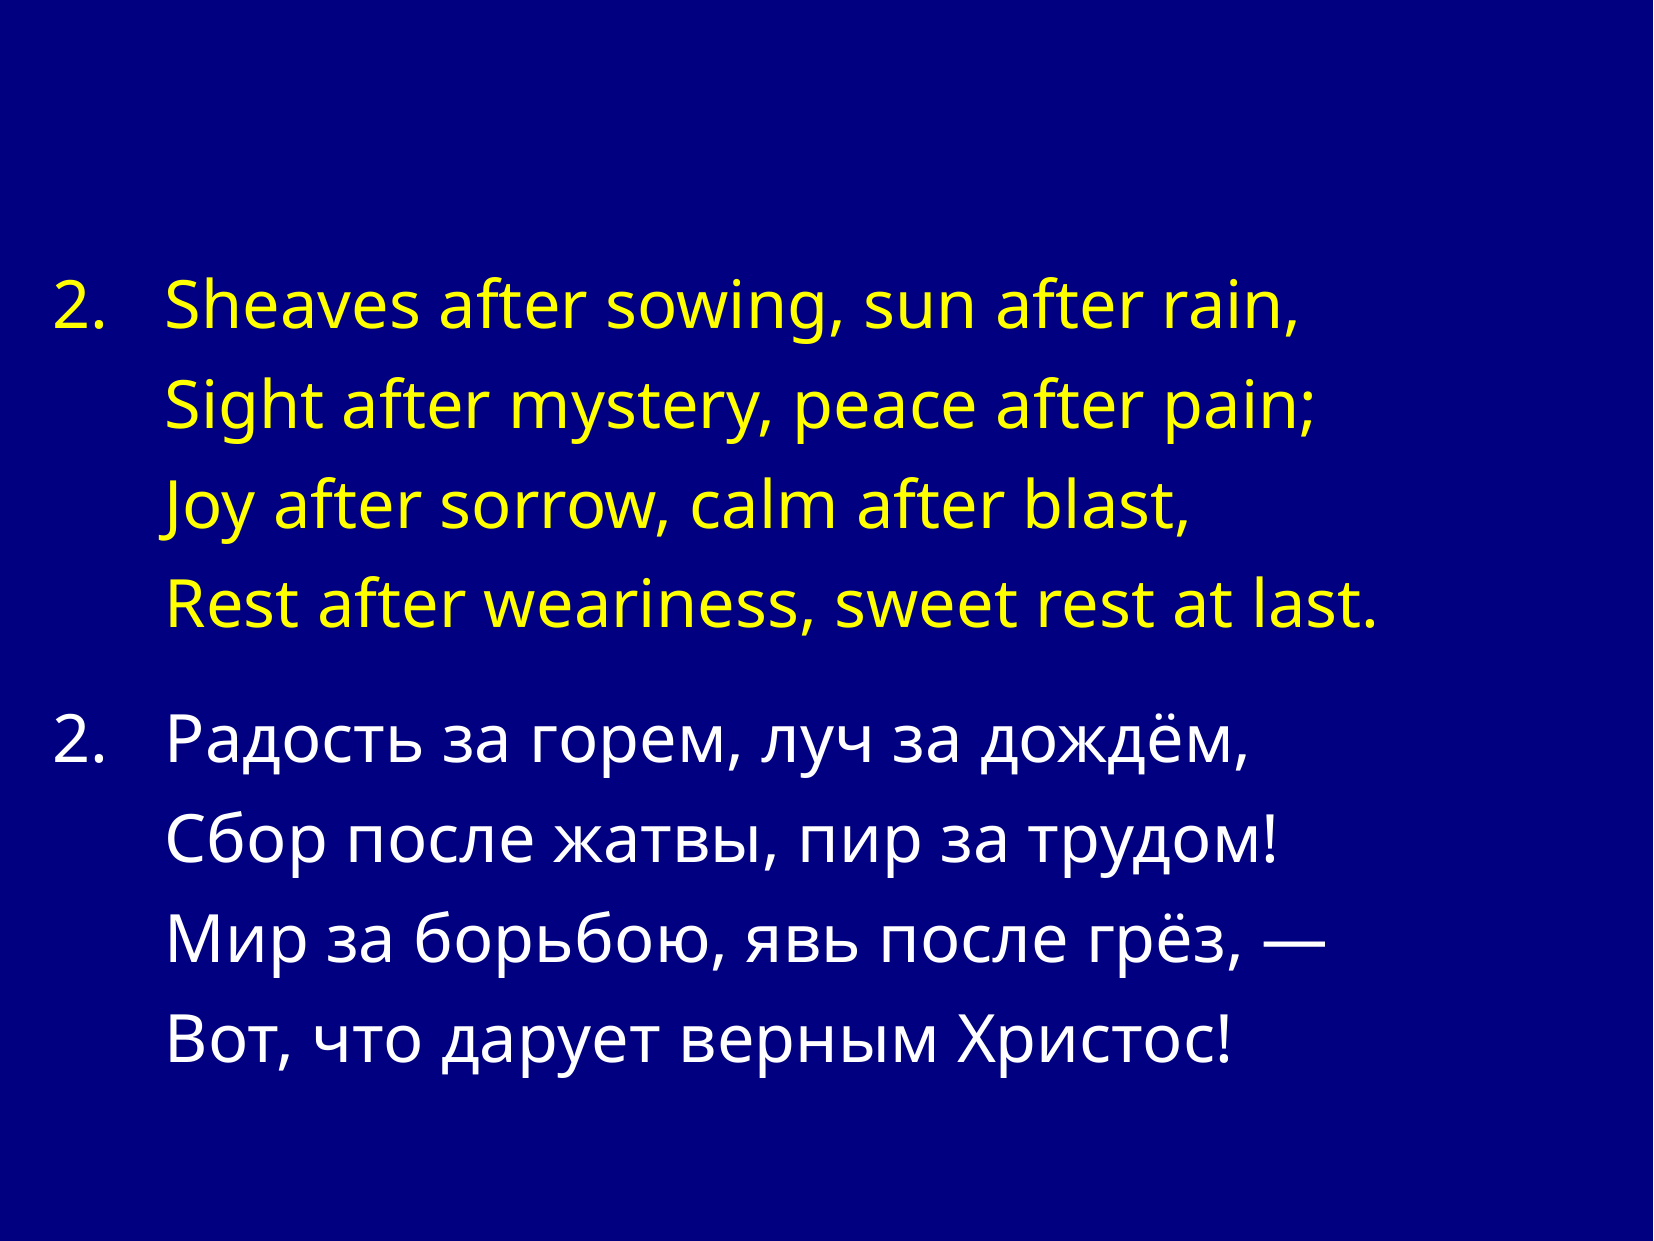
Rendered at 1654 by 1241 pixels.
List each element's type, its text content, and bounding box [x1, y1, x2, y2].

text_box 2. Sheaves after sowing, sun after rain, Sight after mystery, peace after pain; Joy after sorrow, calm after blast, Rest after weariness, sweet rest at last. [37, 150, 1653, 638]
text_box 2. Радость за горем, луч за дождём, Сбор после жатвы, пир за трудом! Мир за борьбою, явь после грёз, — Вот, что дарует верным Христос! [37, 675, 1653, 1163]
